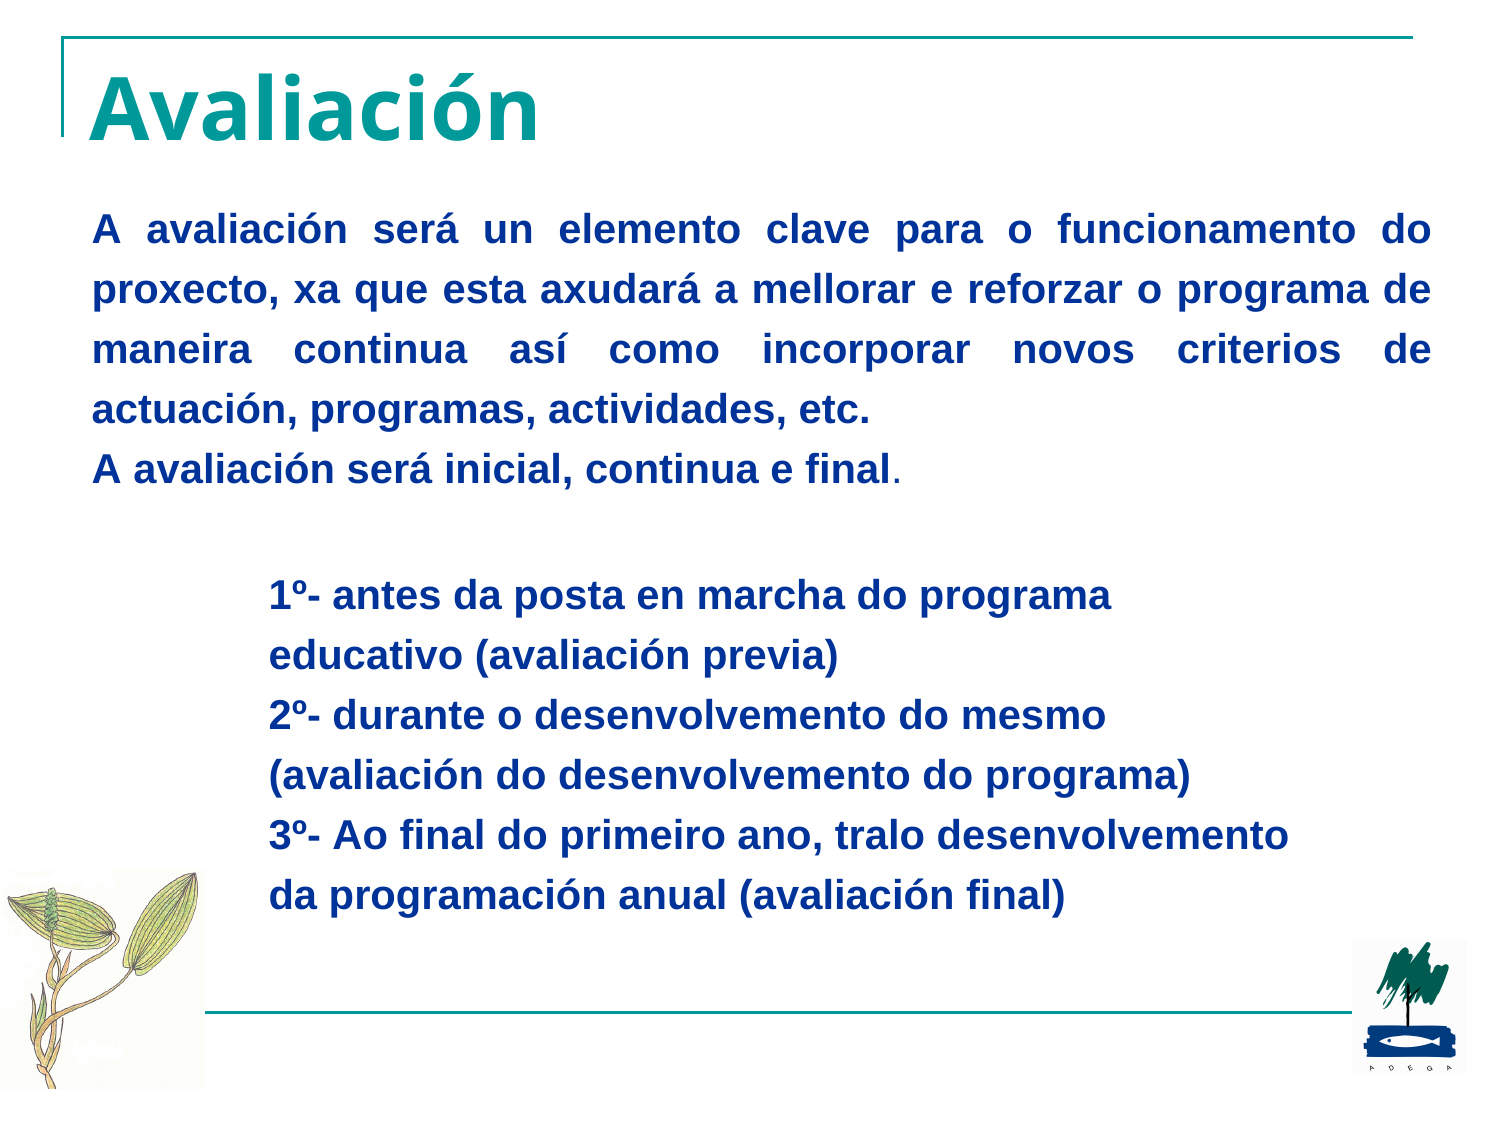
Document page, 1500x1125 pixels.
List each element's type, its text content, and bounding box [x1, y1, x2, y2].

text_box 1º- antes da posta en marcha do programa educativo (avaliación previa) 2º- durante o desenvolvemento do mesmo (avaliación do desenvolvemento do programa) 3º- Ao final do primeiro ano, tralo desenvolvemento da programación anual (avaliación final) [253, 550, 1317, 926]
picture [1352, 940, 1467, 1073]
picture [0, 869, 205, 1089]
title Avaliación [75, 45, 1426, 233]
text_box A avaliación será un elemento clave para o funcionamento do proxecto, xa que esta axudará a mellorar e reforzar o programa de maneira continua así como incorporar novos criterios de actuación, programas, actividades, etc. A avaliación será inicial, continua e final. [76, 184, 1448, 500]
